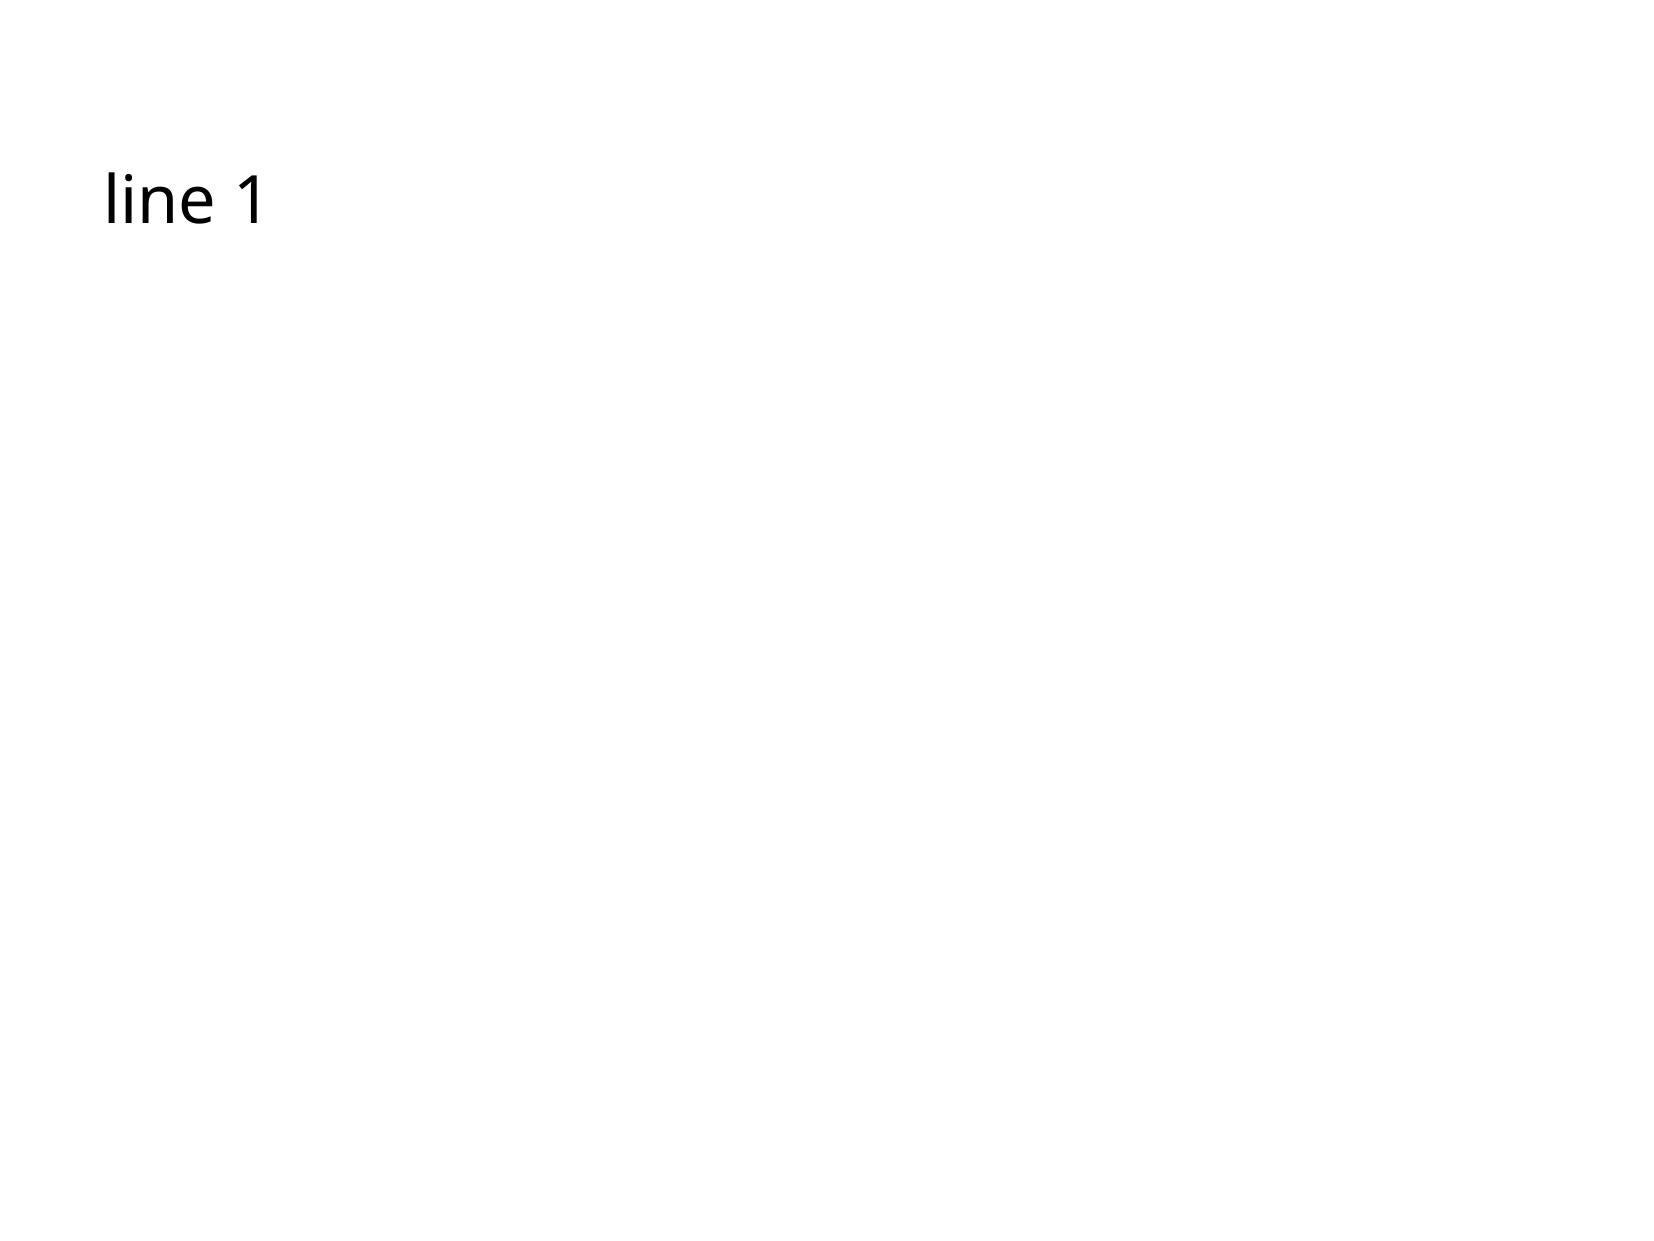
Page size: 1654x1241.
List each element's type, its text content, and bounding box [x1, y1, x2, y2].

text_box line 1 [88, 135, 1565, 638]
